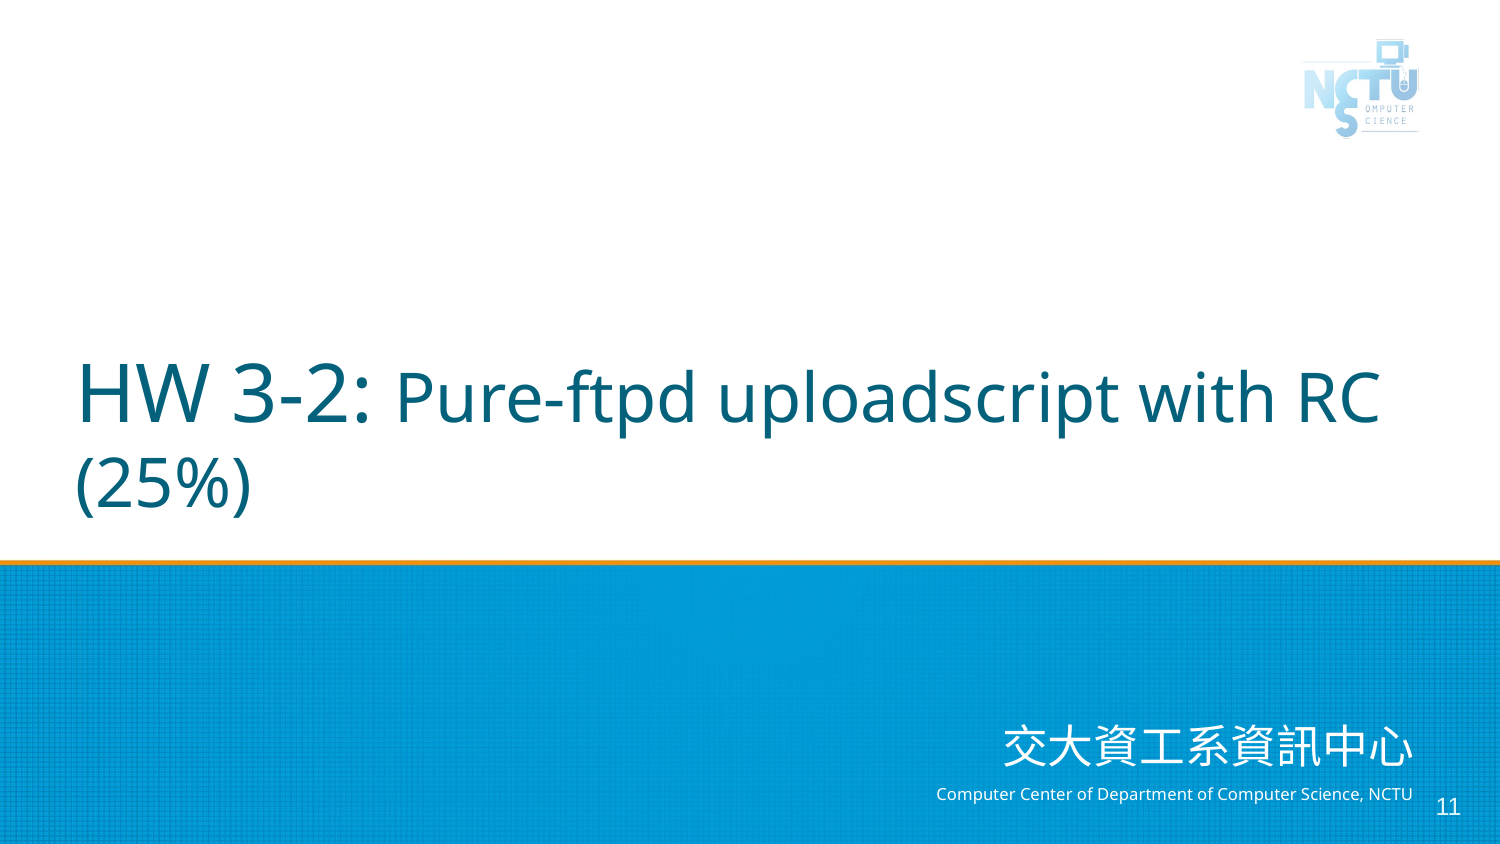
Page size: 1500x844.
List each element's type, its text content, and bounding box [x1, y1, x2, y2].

picture [0, 0, 1500, 566]
title HW 3-2: Pure-ftpd uploadscript with RC (25%) [75, 380, 1425, 522]
slide_number <number> [1403, 779, 1494, 844]
